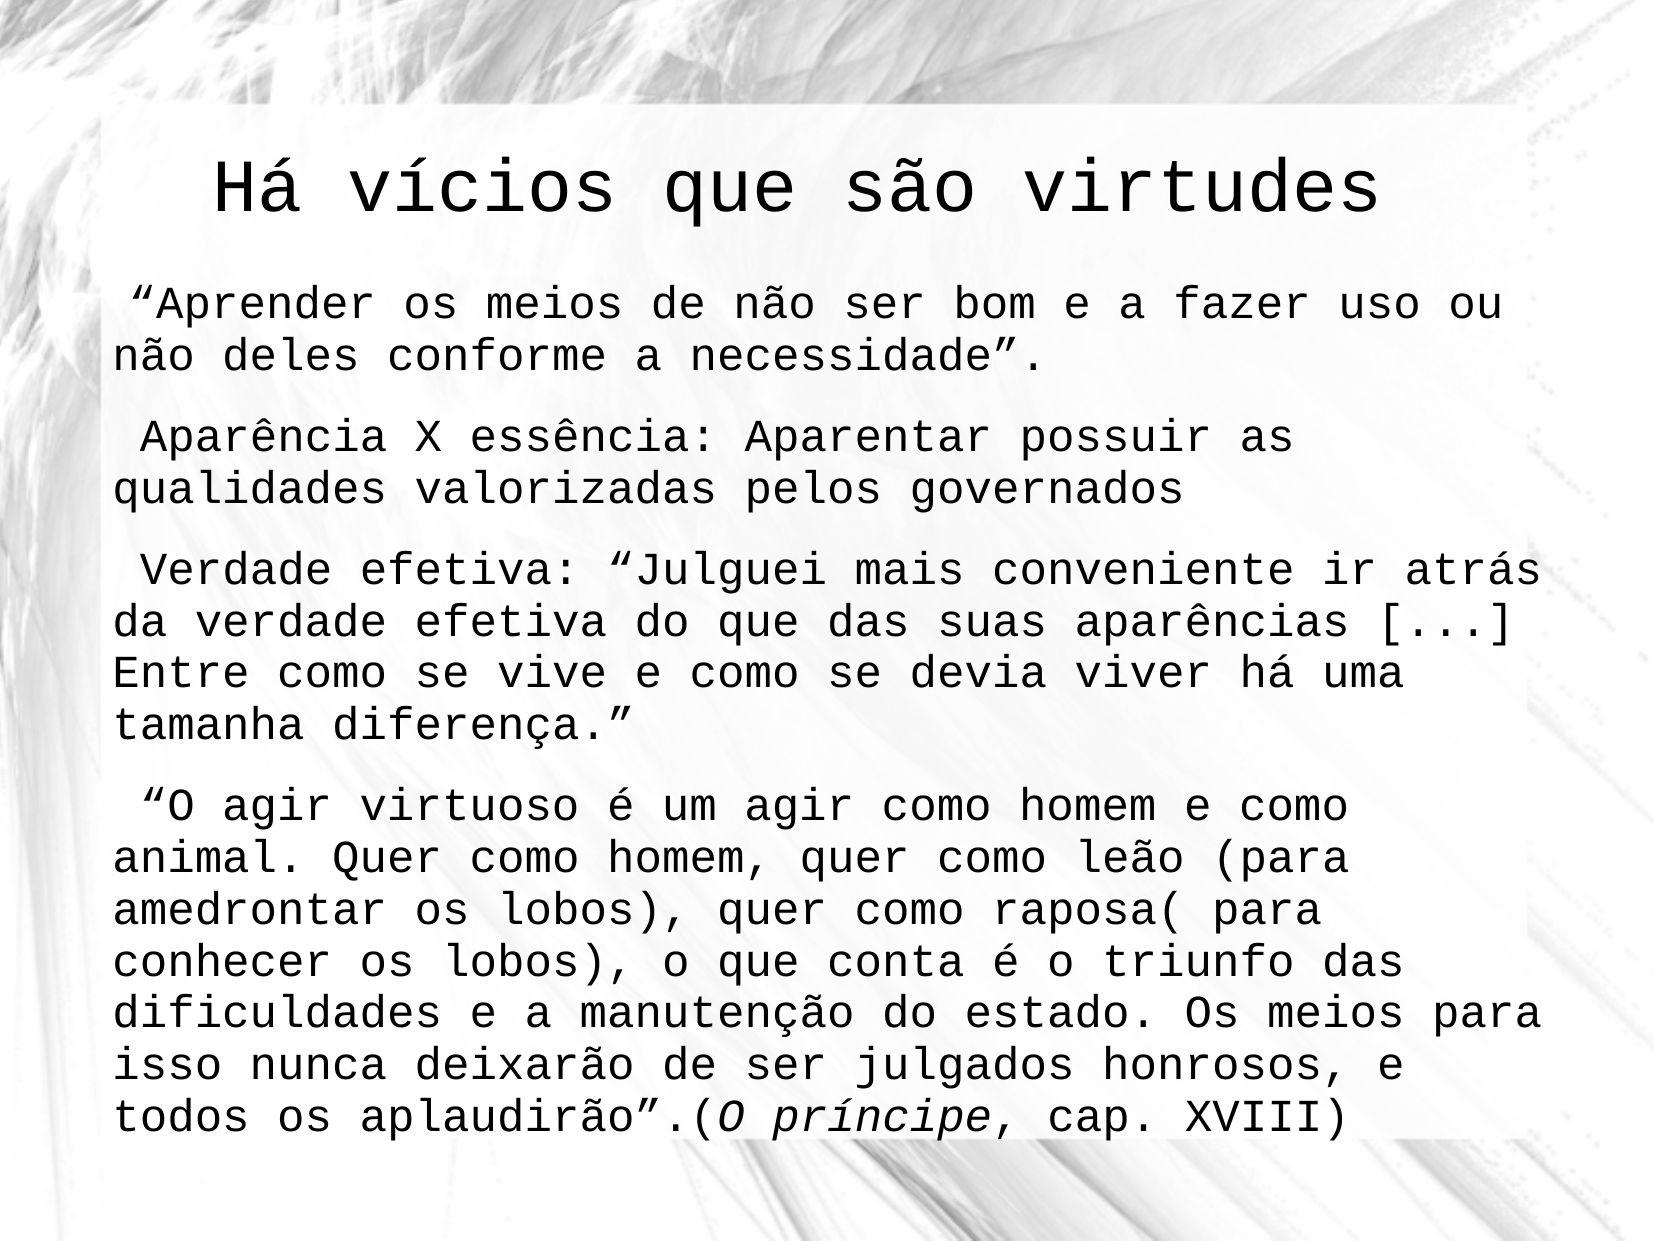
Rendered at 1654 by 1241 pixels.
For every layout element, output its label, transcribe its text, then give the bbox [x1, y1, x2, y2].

title Há vícios que são virtudes [118, 102, 1477, 265]
list “Aprender os meios de não ser bom e a fazer uso ou não deles conforme a necessidade”. Aparência X essência: Aparentar possuir as qualidades valorizadas pelos governados Verdade efetiva: “Julguei mais conveniente ir atrás da verdade efetiva do que das suas aparências [...] Entre como se vive e como se devia viver há uma tamanha diferença.” “O agir virtuoso é um agir como homem e como animal. Quer como homem, quer como leão (para amedrontar os lobos), quer como raposa( para conhecer os lobos), o que conta é o triunfo das dificuldades e a manutenção do estado. Os meios para isso nunca deixarão de ser julgados honrosos, e todos os aplaudirão”.(O príncipe, cap. XVIII) [112, 265, 1565, 1181]
picture [0, 0, 1654, 1241]
